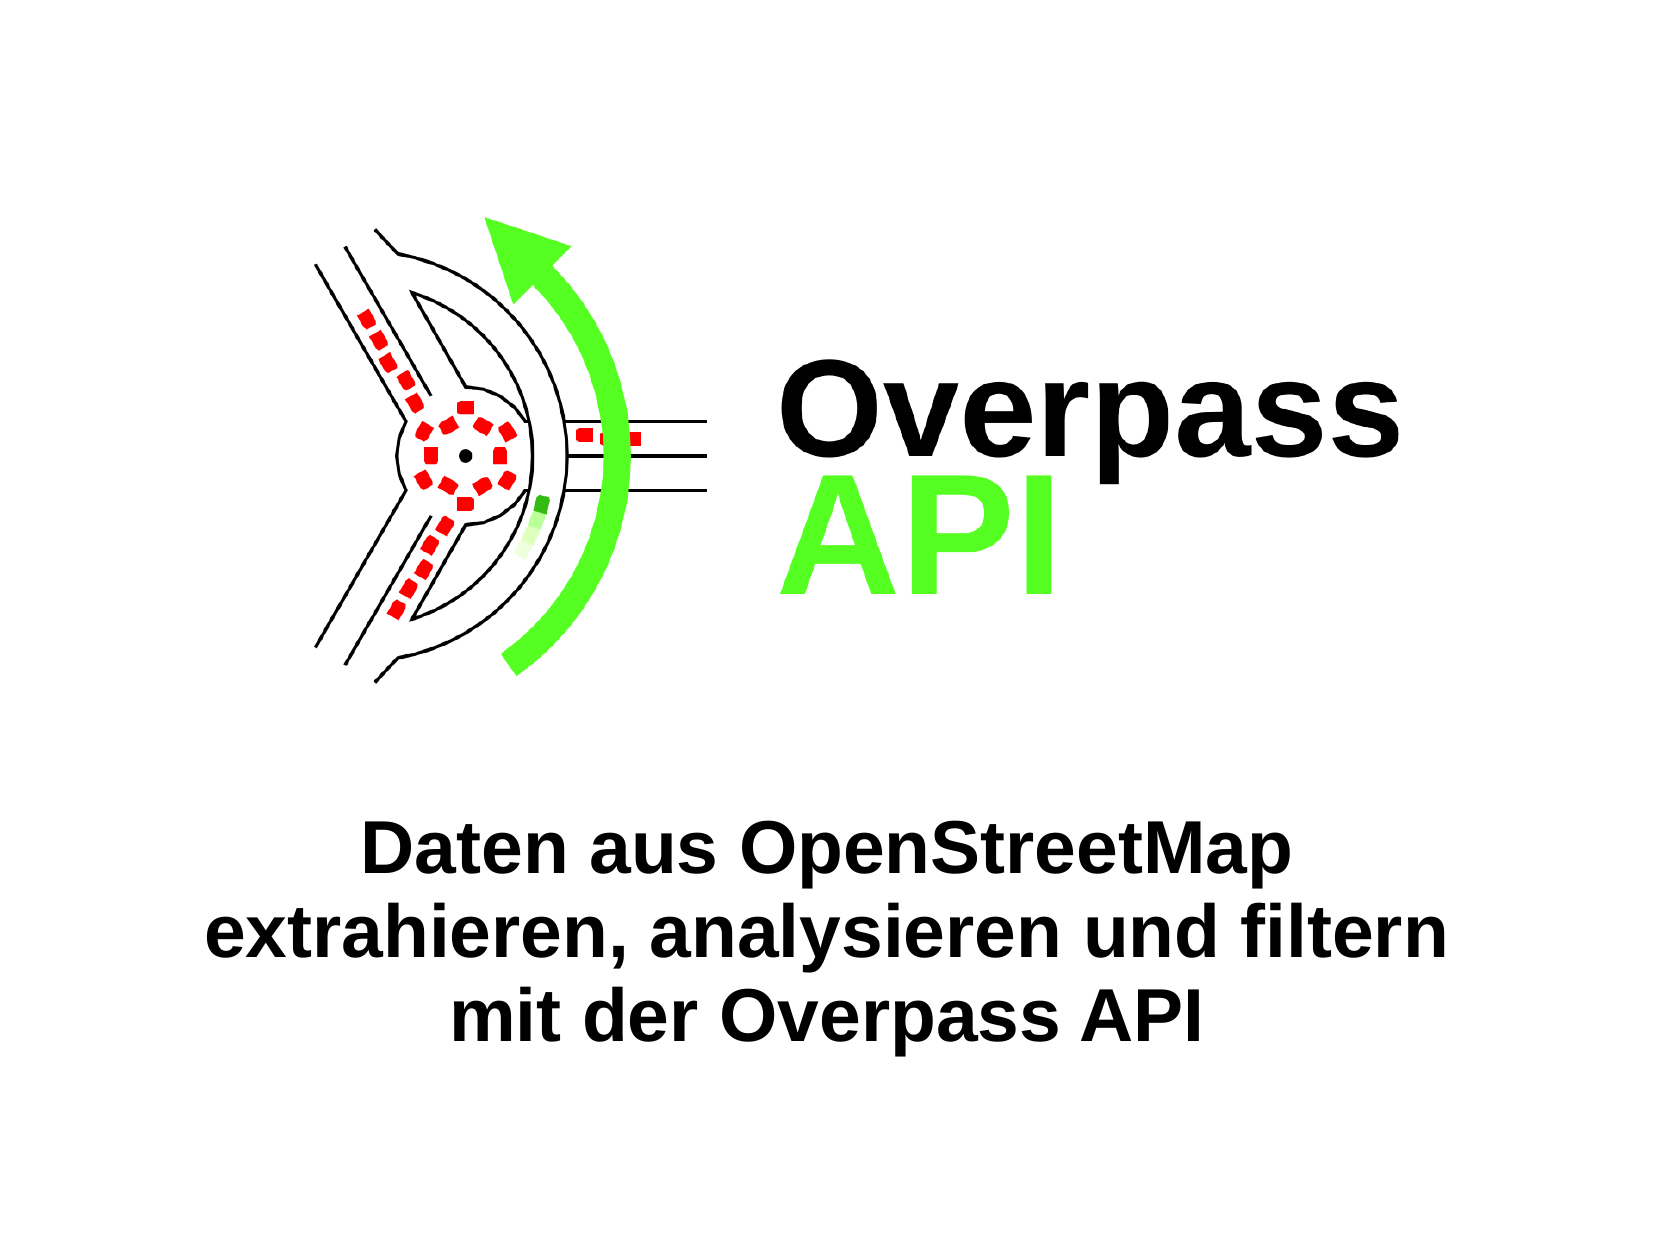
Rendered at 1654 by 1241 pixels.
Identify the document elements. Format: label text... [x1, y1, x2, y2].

text_box Daten aus OpenStreetMap extrahieren, analysieren und filtern mit der Overpass API [189, 798, 1465, 1065]
picture [224, 214, 1430, 697]
